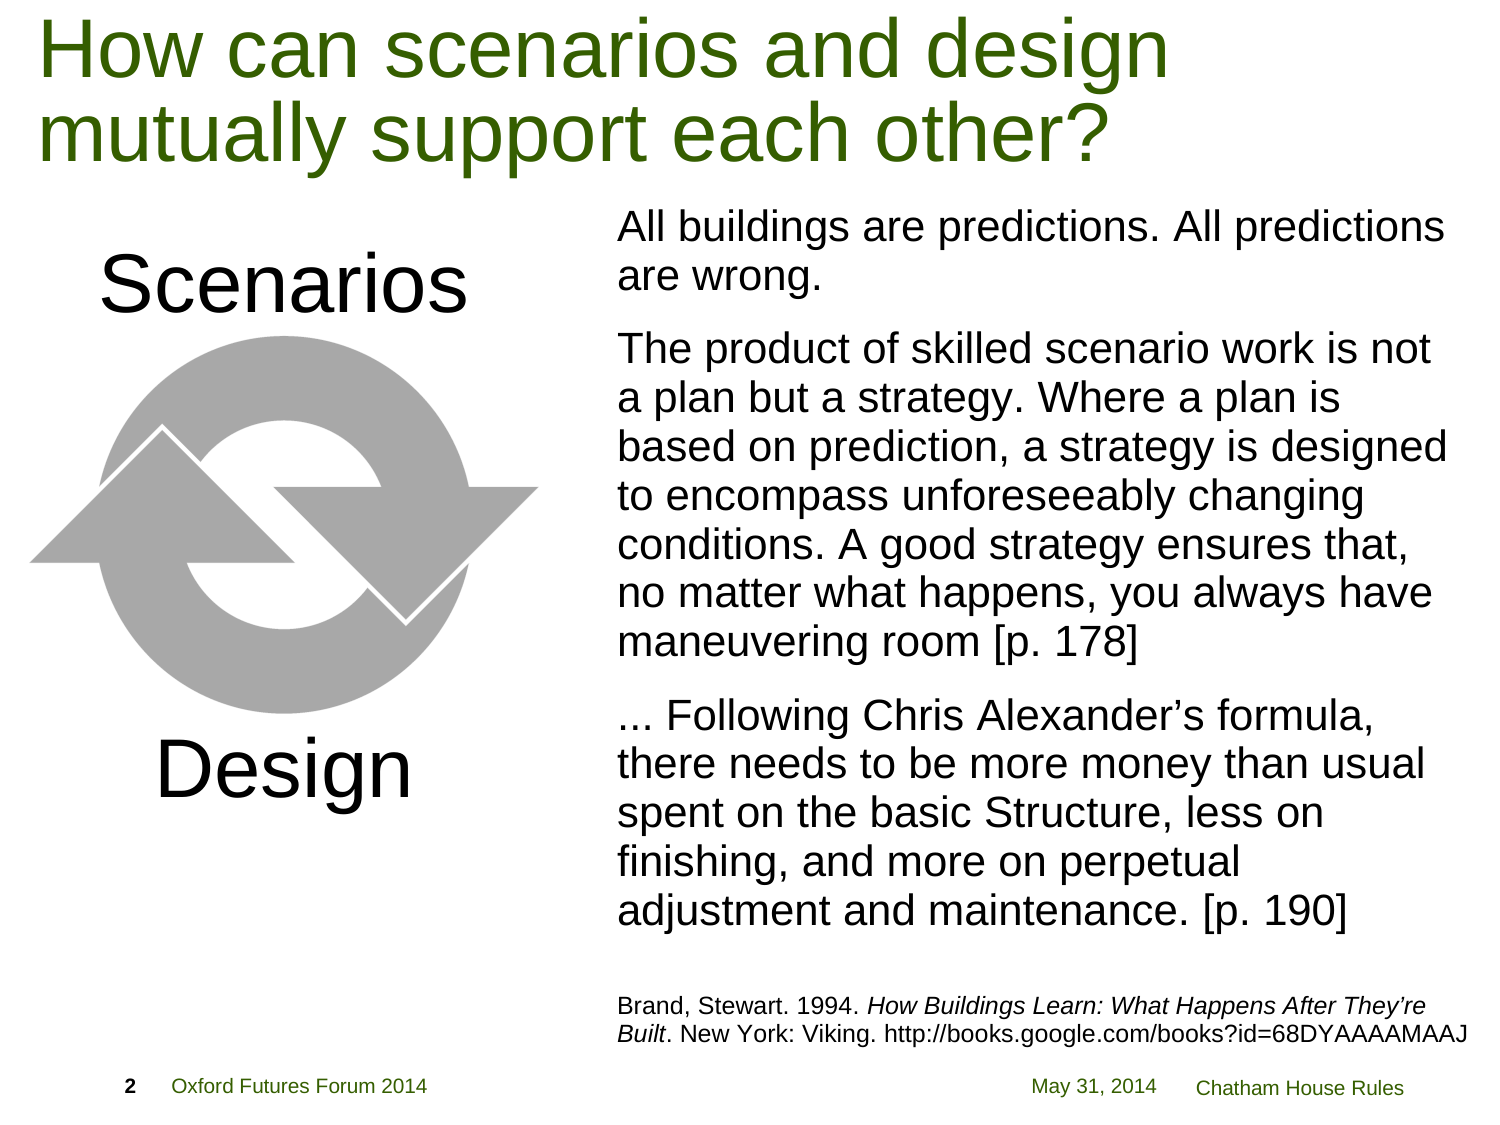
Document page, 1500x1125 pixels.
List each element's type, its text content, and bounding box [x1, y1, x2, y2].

text_box All buildings are predictions. All predictions are wrong. The product of skilled scenario work is not a plan but a strategy. Where a plan is based on prediction, a strategy is designed to encompass unforeseeably changing conditions. A good strategy ensures that, no matter what happens, you always have maneuvering room [p. 178] ... Following Chris Alexander’s formula, there needs to be more money than usual spent on the basic Structure, less on finishing, and more on perpetual adjustment and maintenance. [p. 190] [602, 194, 1477, 943]
text_box Design [62, 714, 506, 823]
text_box Brand, Stewart. 1994. How Buildings Learn: What Happens After They’re Built. New York: Viking. http://books.google.com/books?id=68DYAAAAMAAJ [602, 984, 1500, 1055]
title How can scenarios and design mutually support each other? [37, 6, 1463, 183]
text_box Scenarios [62, 230, 506, 335]
picture [29, 335, 539, 714]
